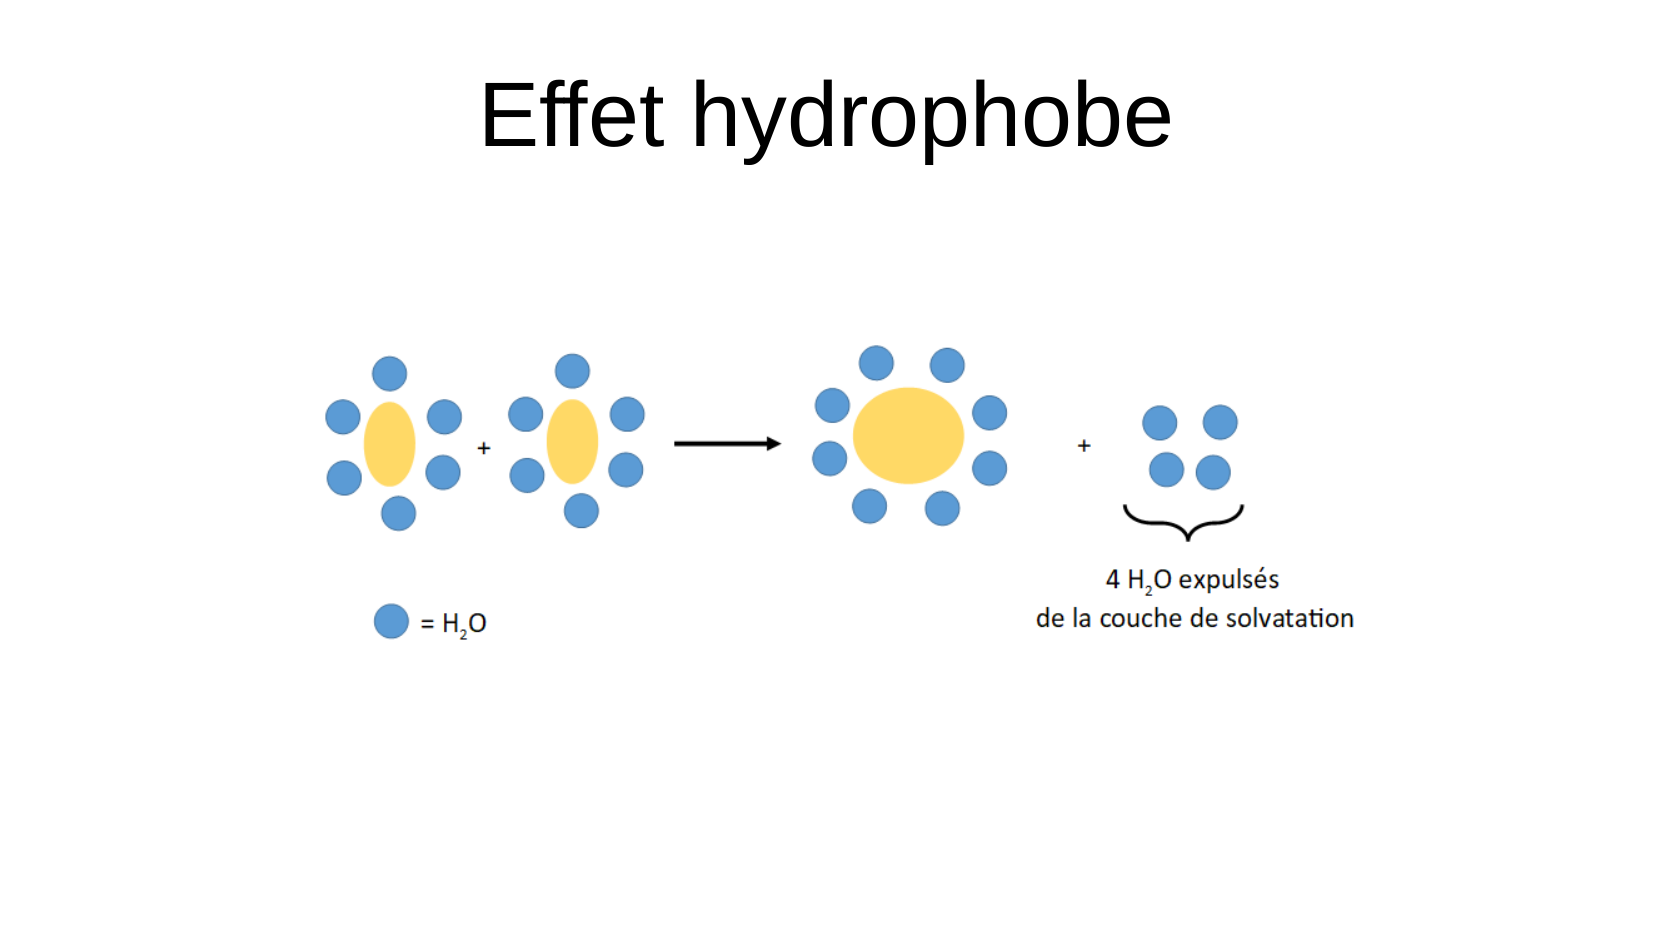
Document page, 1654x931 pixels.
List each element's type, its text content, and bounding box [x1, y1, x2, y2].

picture [258, 264, 1406, 671]
title Effet hydrophobe [82, 37, 1571, 193]
